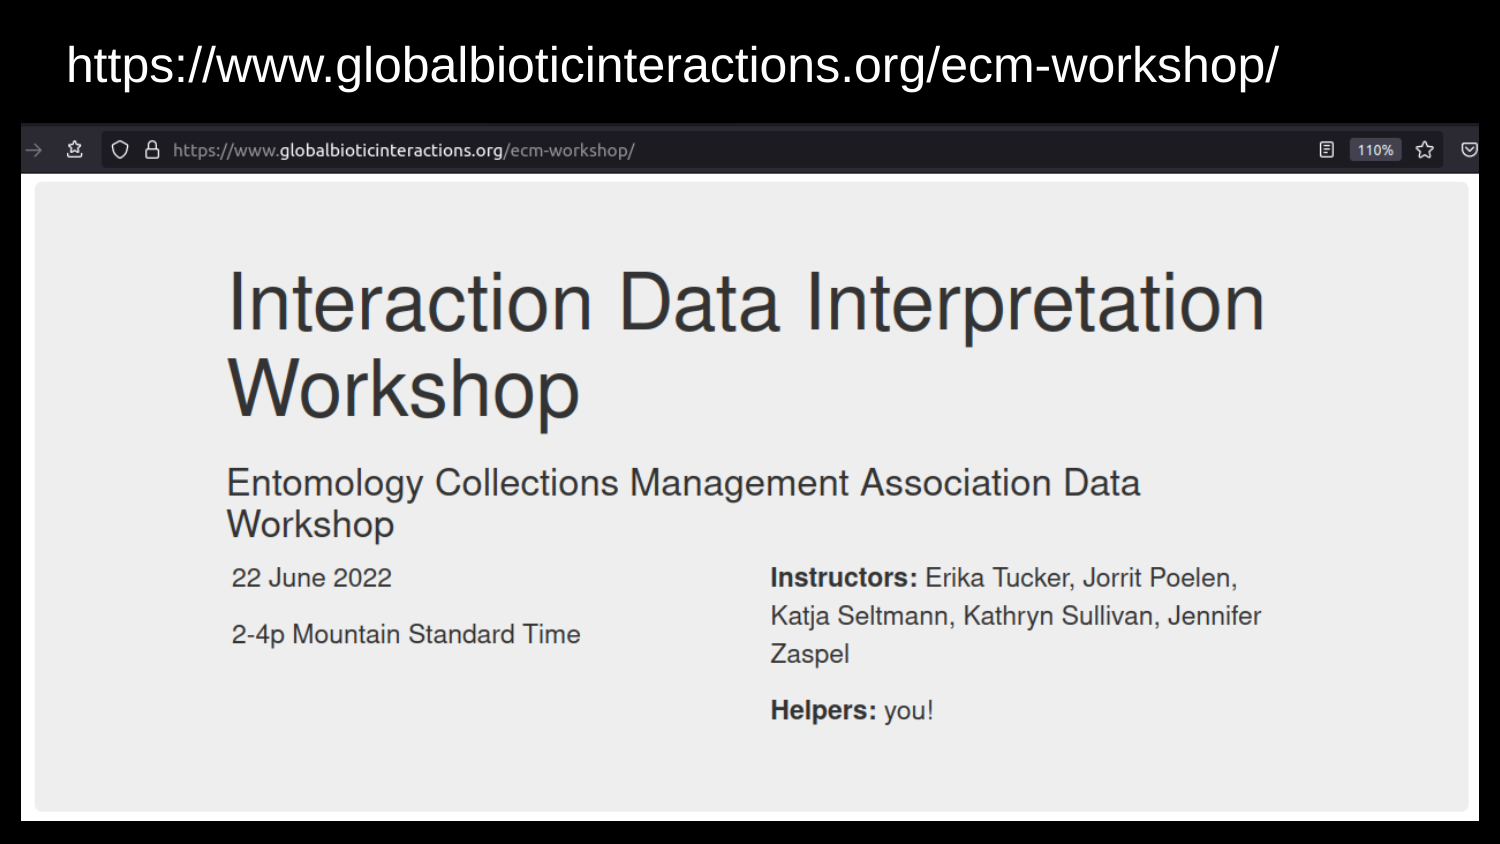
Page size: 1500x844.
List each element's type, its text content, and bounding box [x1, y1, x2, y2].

picture [21, 123, 1479, 821]
title https://www.globalbioticinteractions.org/ecm-workshop/ [51, 17, 1449, 123]
